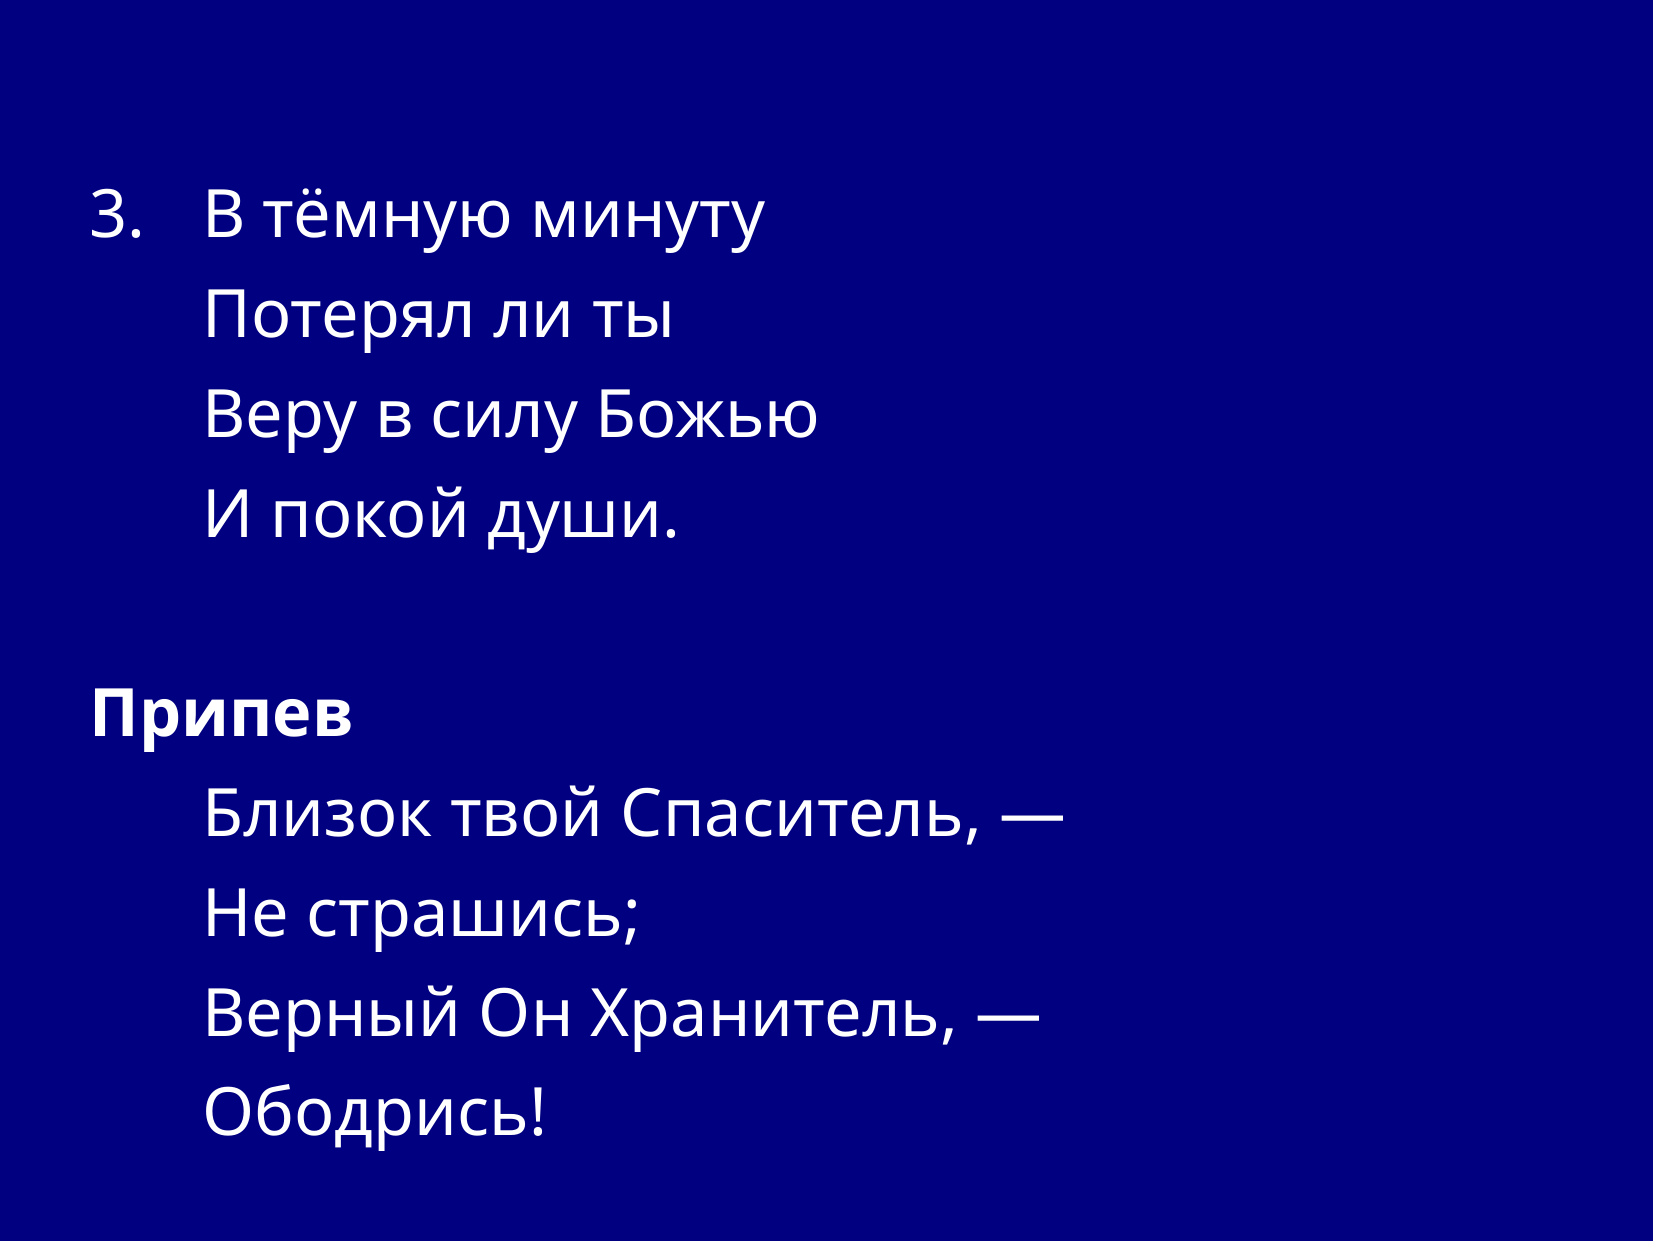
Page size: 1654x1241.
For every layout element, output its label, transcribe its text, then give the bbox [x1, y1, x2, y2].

text_box 3. В тёмную минуту Потерял ли ты Веру в силу Божью И покой души. Припев Близок твой Спаситель, — Не страшись; Верный Он Хранитель, — Ободрись! [75, 150, 1576, 1163]
